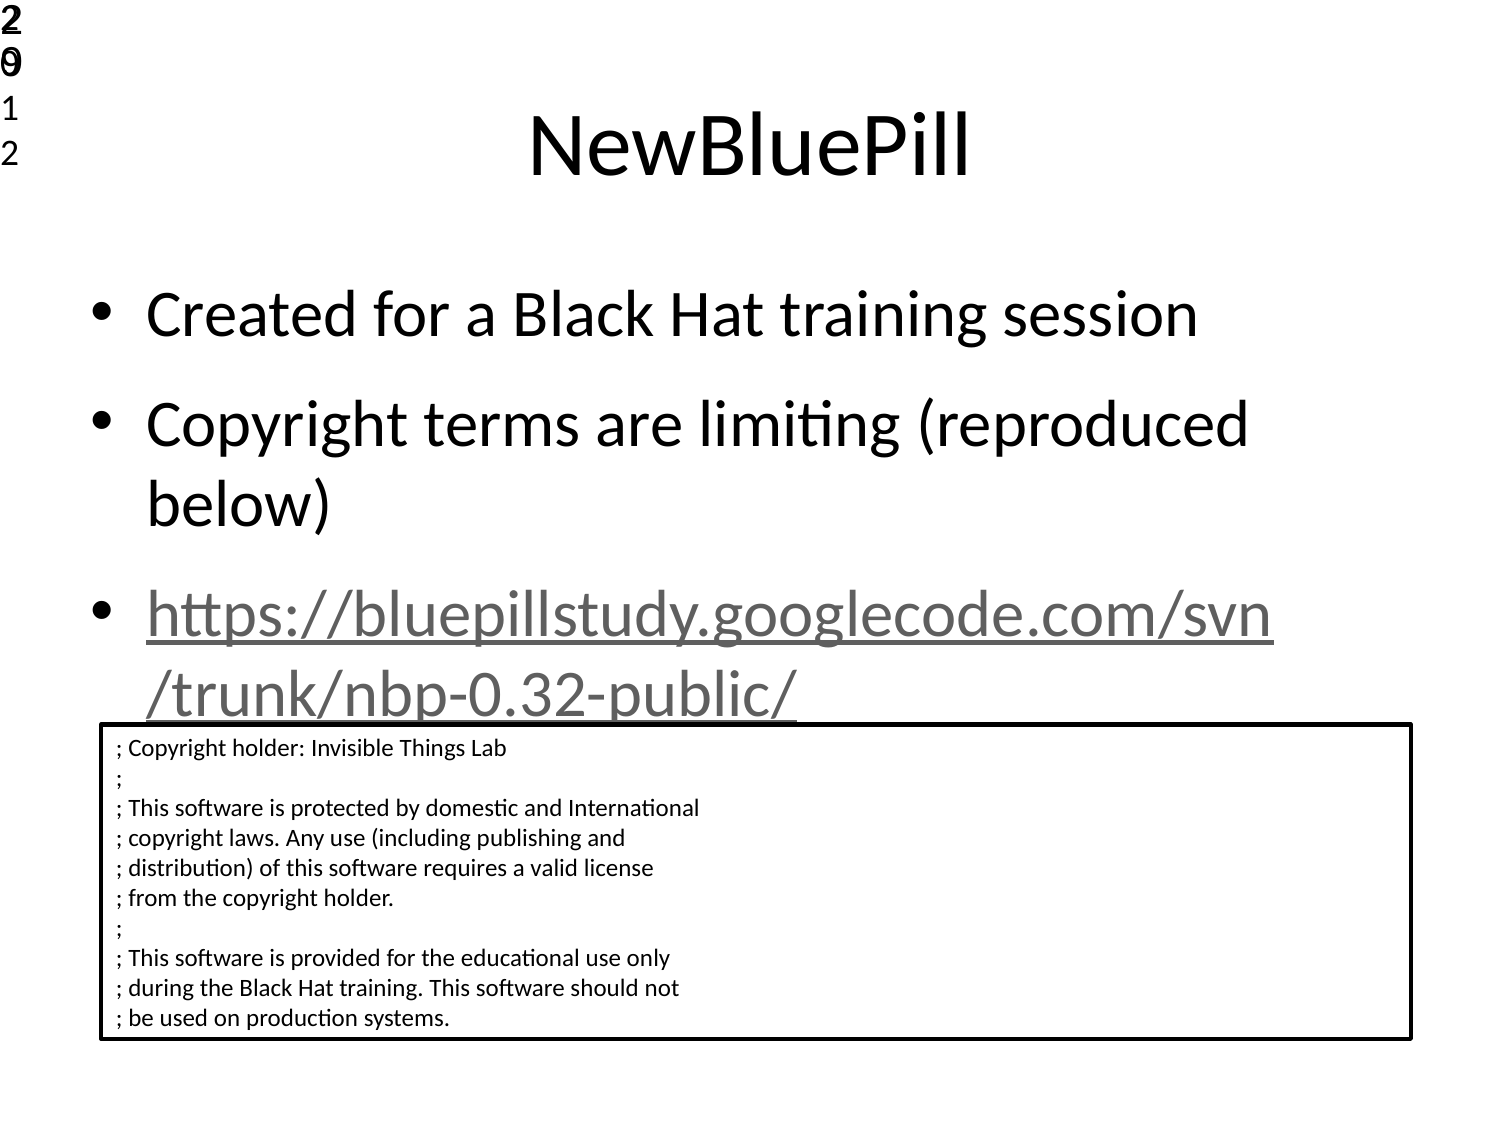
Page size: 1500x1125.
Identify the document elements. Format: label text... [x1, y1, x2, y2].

title NewBluePill [75, 45, 1425, 233]
list Created for a Black Hat training session Copyright terms are limiting (reproduced below) https://bluepillstudy.googlecode.com/svn/trunk/nbp-0.32-public/ [75, 262, 1425, 1005]
text_box ; Copyright holder: Invisible Things Lab ; ; This software is protected by domestic and International ; copyright laws. Any use (including publishing and ; distribution) of this software requires a valid license ; from the copyright holder. ; ; This software is provided for the educational use only ; during the Black Hat training. This software should not ; be used on production systems. [101, 724, 1411, 1039]
